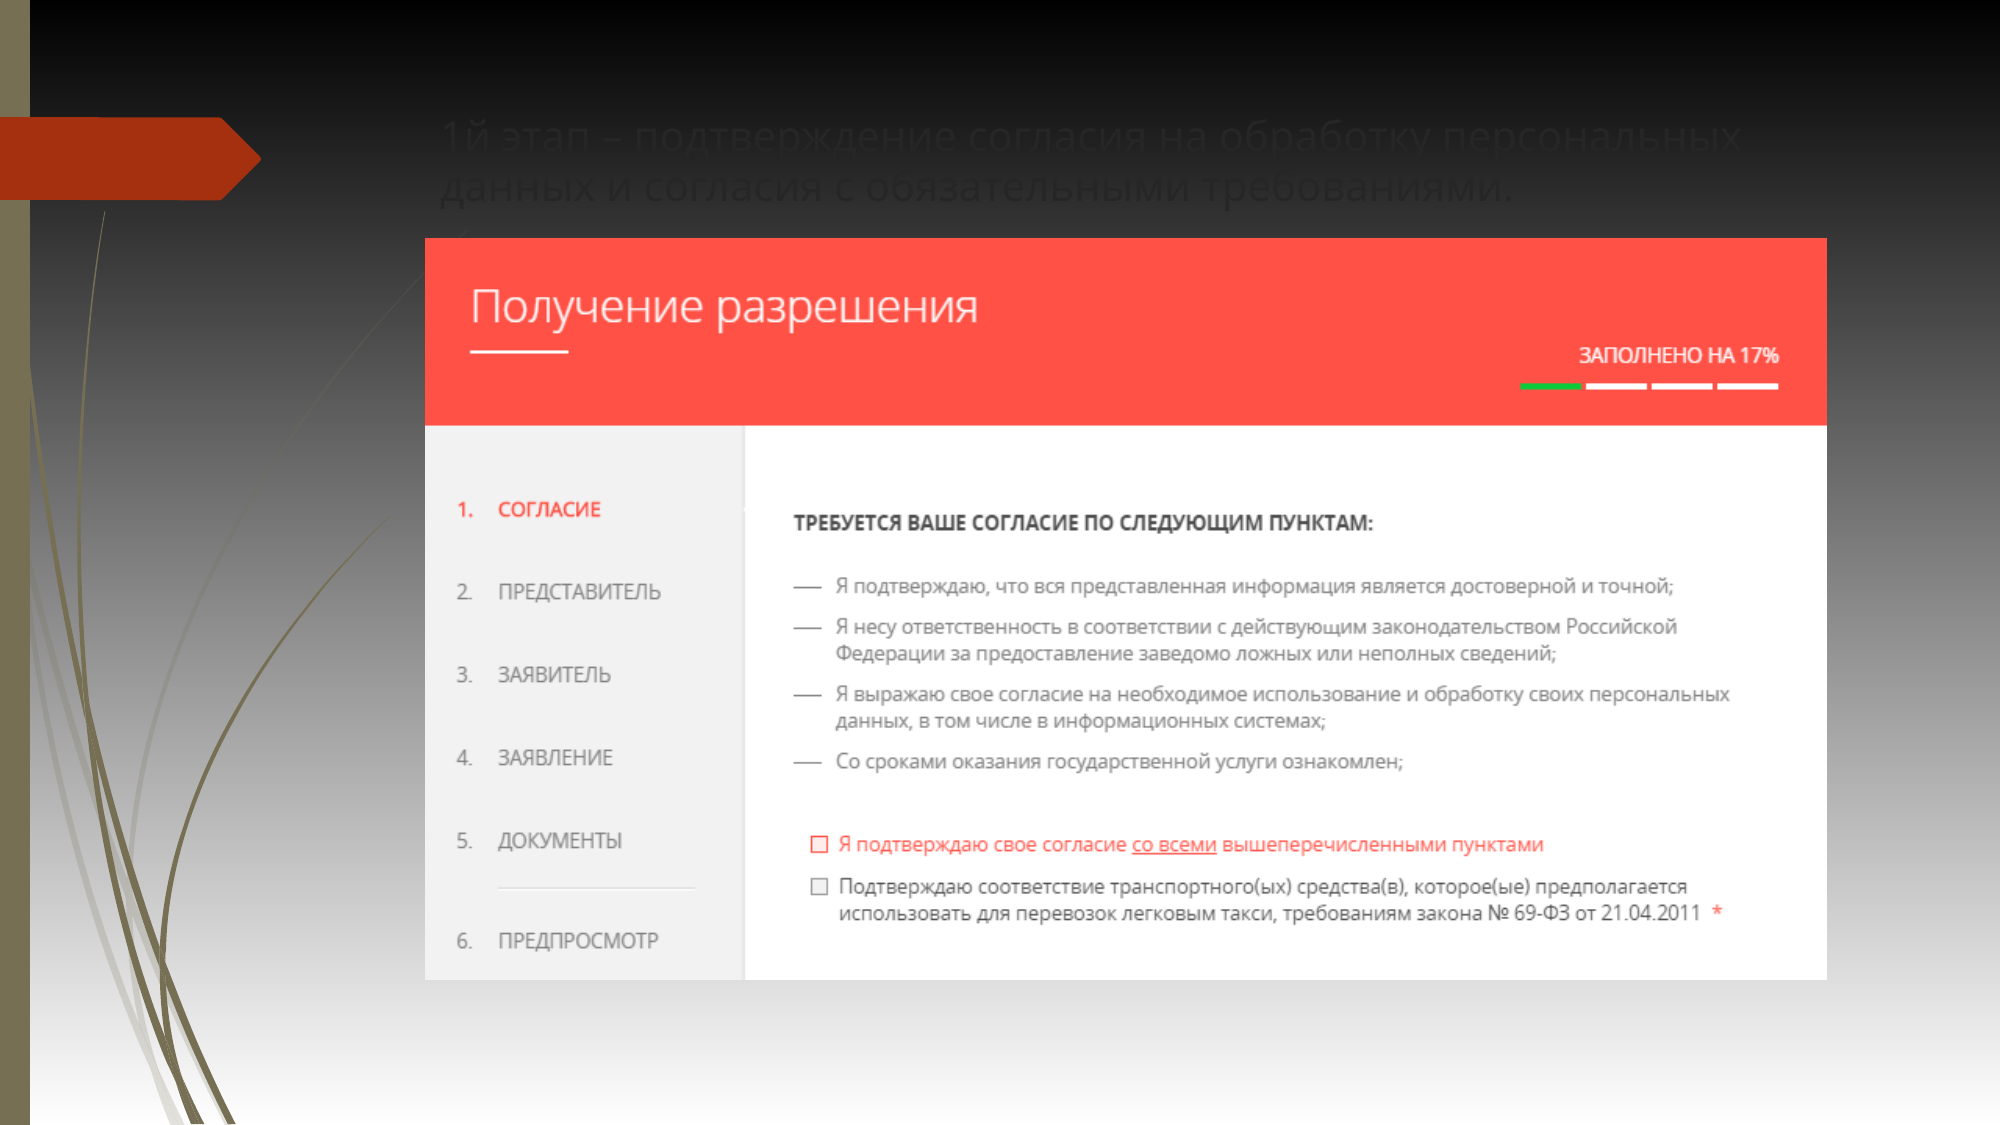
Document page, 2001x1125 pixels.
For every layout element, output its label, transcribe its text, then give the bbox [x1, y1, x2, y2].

picture [425, 238, 1827, 980]
title 1й этап – подтверждение согласия на обработку персональных данных и согласия с обязательными требованиями. [425, 102, 1888, 313]
